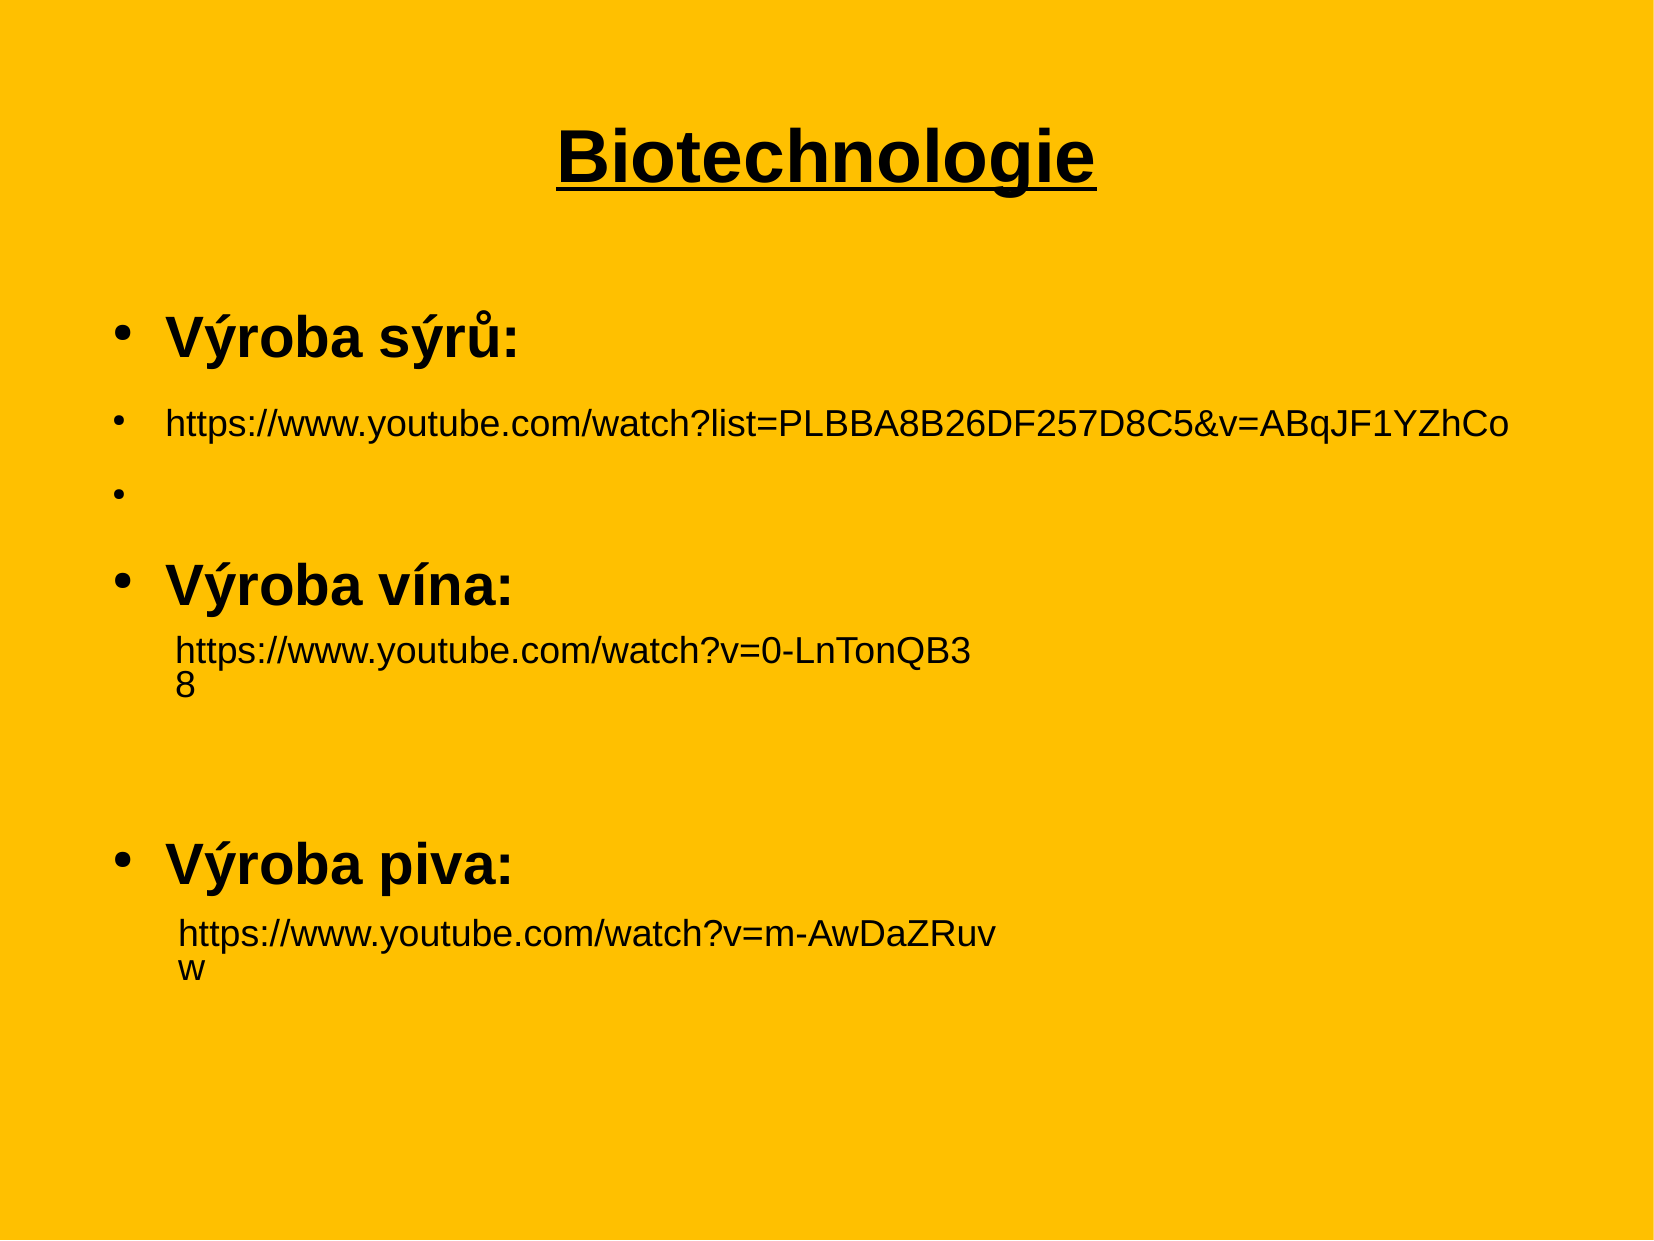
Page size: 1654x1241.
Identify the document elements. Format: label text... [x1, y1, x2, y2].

title Biotechnologie [82, 49, 1571, 257]
list Výroba sýrů: https://www.youtube.com/watch?list=PLBBA8B26DF257D8C5&v=ABqJF1YZhCo Výroba vína: Výroba piva: [76, 215, 1565, 1004]
text_box https://www.youtube.com/watch?v=0-LnTonQB38 [160, 622, 1004, 722]
text_box https://www.youtube.com/watch?v=m-AwDaZRuvw [163, 905, 1034, 1004]
